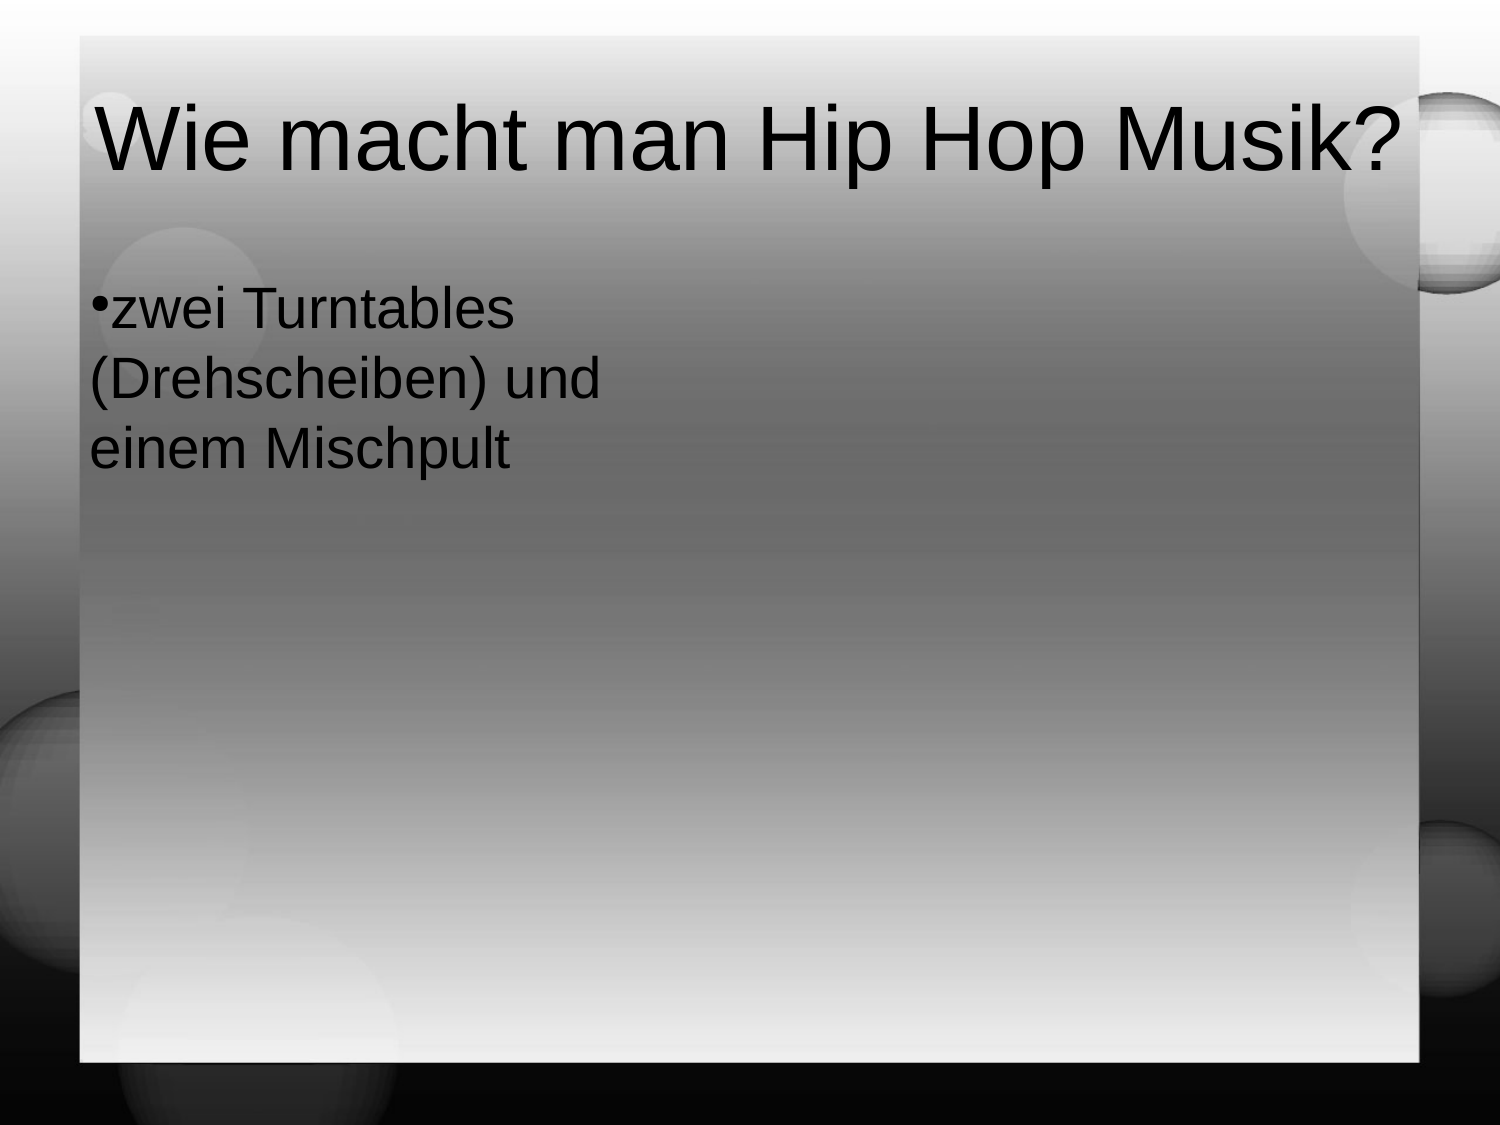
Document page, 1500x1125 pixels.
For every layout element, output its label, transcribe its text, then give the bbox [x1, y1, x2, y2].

title Wie macht man Hip Hop Musik? [75, 44, 1425, 233]
text_box zwei Turntables (Drehscheiben) und einem Mischpult [75, 262, 738, 1005]
picture [0, 0, 1500, 1125]
